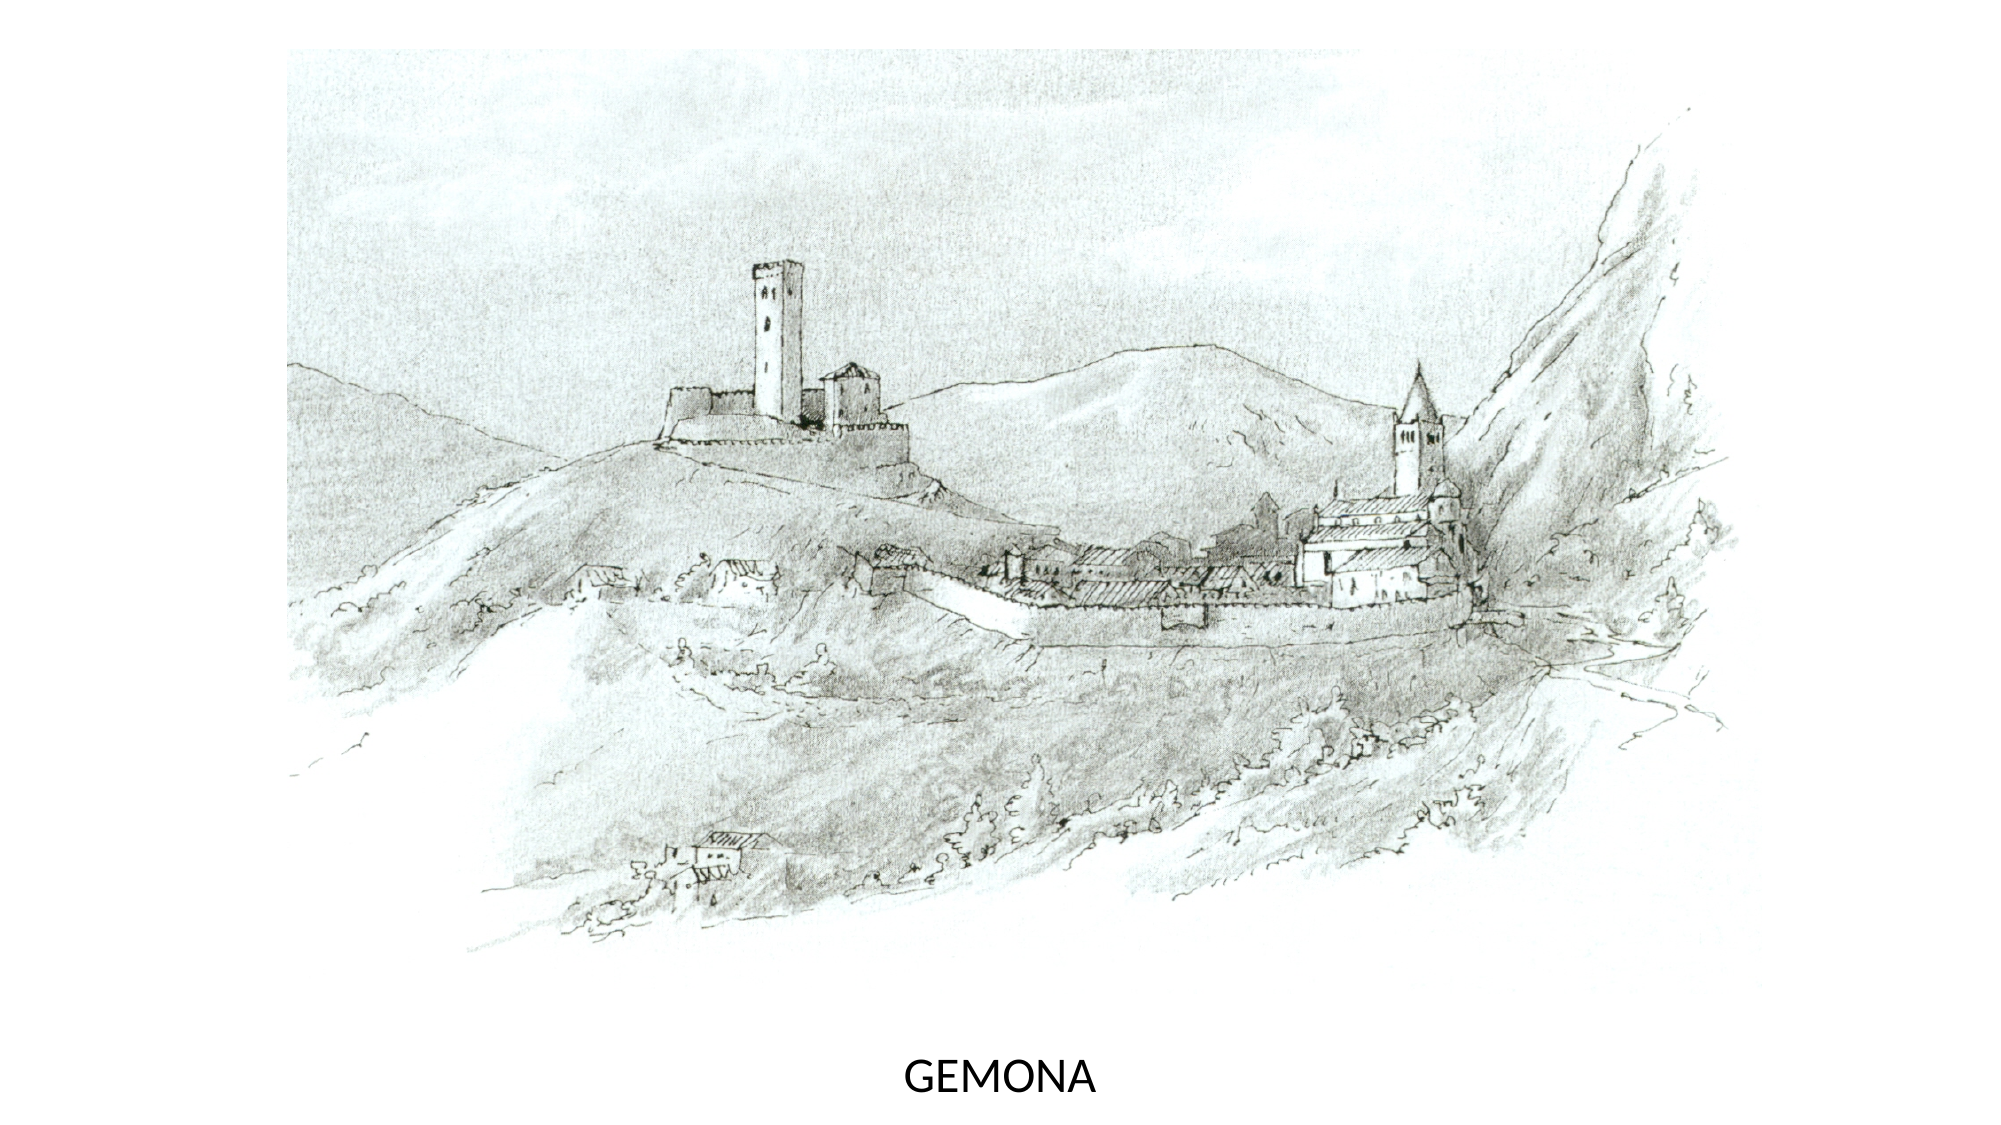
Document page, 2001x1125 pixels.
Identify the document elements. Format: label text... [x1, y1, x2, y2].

picture [287, 49, 1762, 994]
subtitle GEMONA [249, 1041, 1750, 1125]
